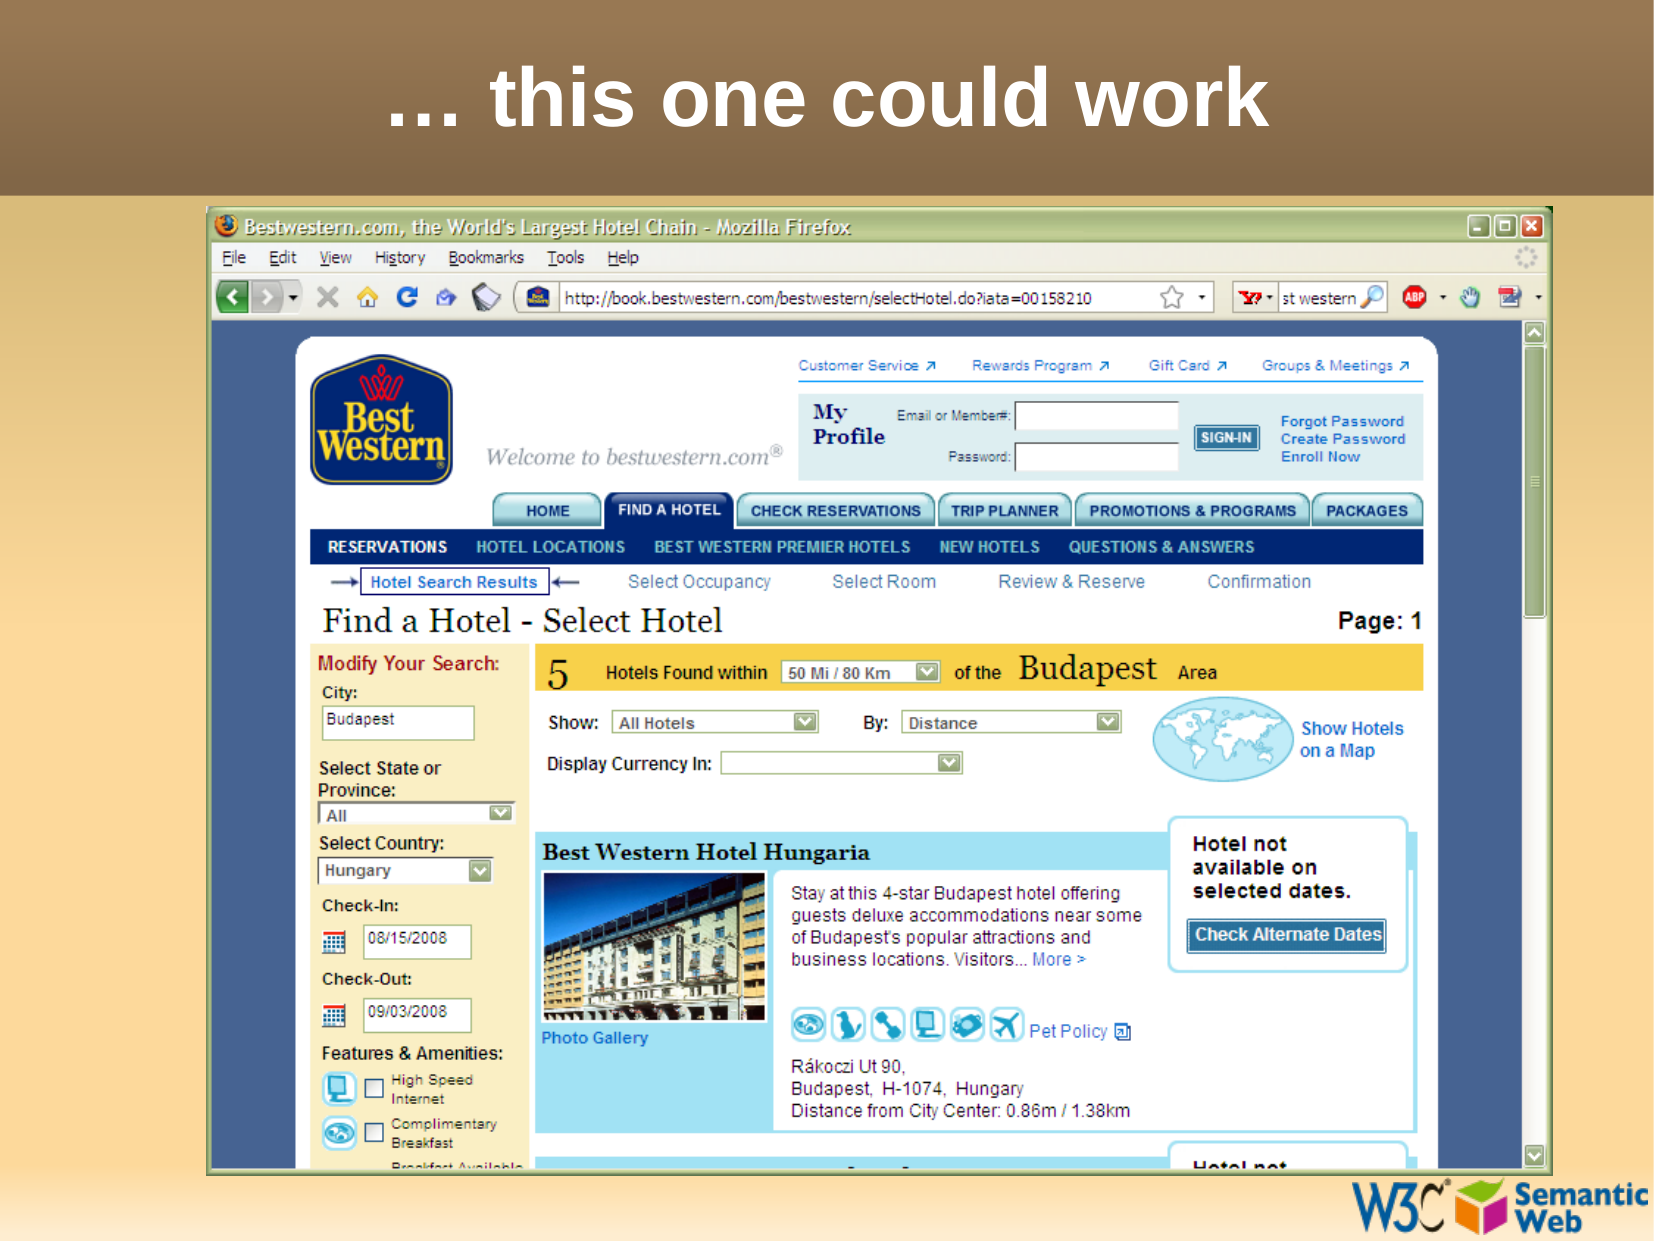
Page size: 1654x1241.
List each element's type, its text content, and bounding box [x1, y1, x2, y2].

title … this one could work [0, 0, 1654, 196]
picture [0, 196, 1654, 1241]
